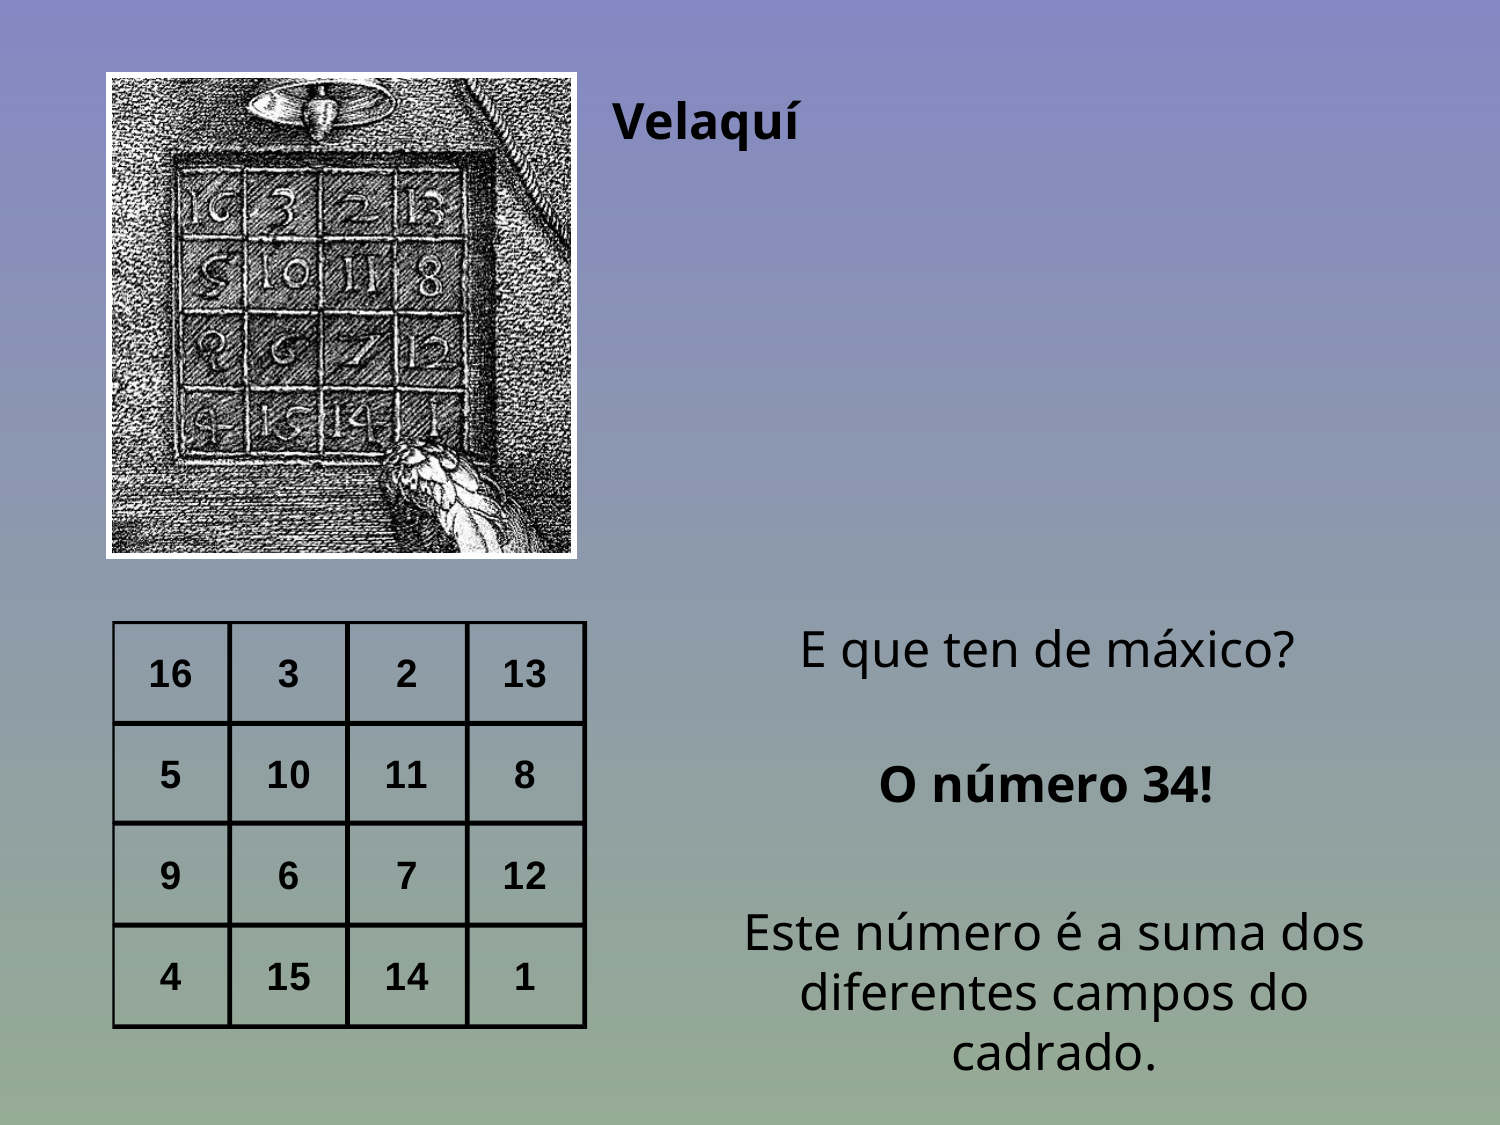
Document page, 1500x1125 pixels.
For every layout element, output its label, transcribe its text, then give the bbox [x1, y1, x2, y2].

text_box Velaquí [597, 81, 821, 158]
text_box Este número é a suma dos diferentes campos do cadrado. [679, 893, 1430, 1089]
text_box E que ten de máxico? [679, 609, 1430, 685]
chart [112, 621, 588, 1029]
text_box O número 34! [864, 744, 1229, 820]
picture [112, 78, 572, 554]
